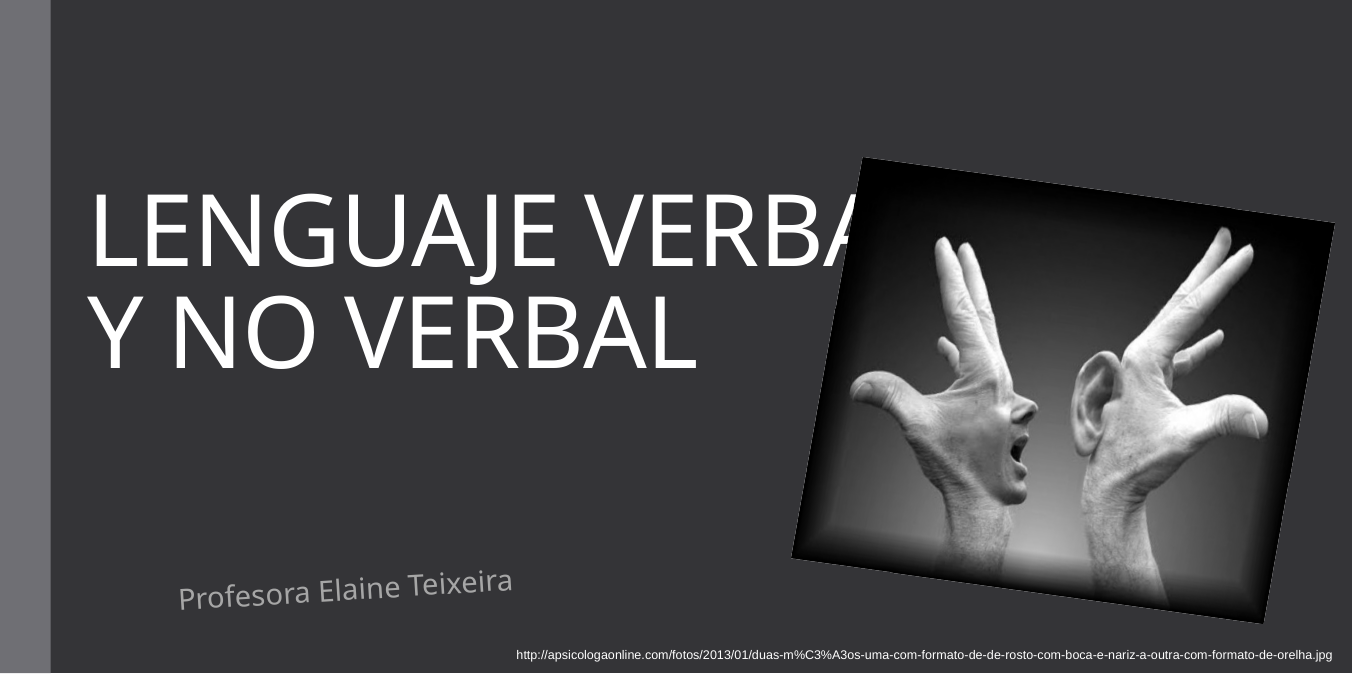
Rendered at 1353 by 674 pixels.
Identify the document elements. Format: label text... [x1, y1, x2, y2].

footer Profesora Elaine Teixeira [161, 547, 617, 624]
title LENGUAJE VERBAL Y NO VERBAL [72, 0, 1117, 397]
text_box http://apsicologaonline.com/fotos/2013/01/duas-m%C3%A3os-uma-com-formato-de-de-rosto-com-boca-e-nariz-a-outra-com-formato-de-orelha.jpg [496, 637, 1353, 674]
picture [790, 156, 1335, 624]
